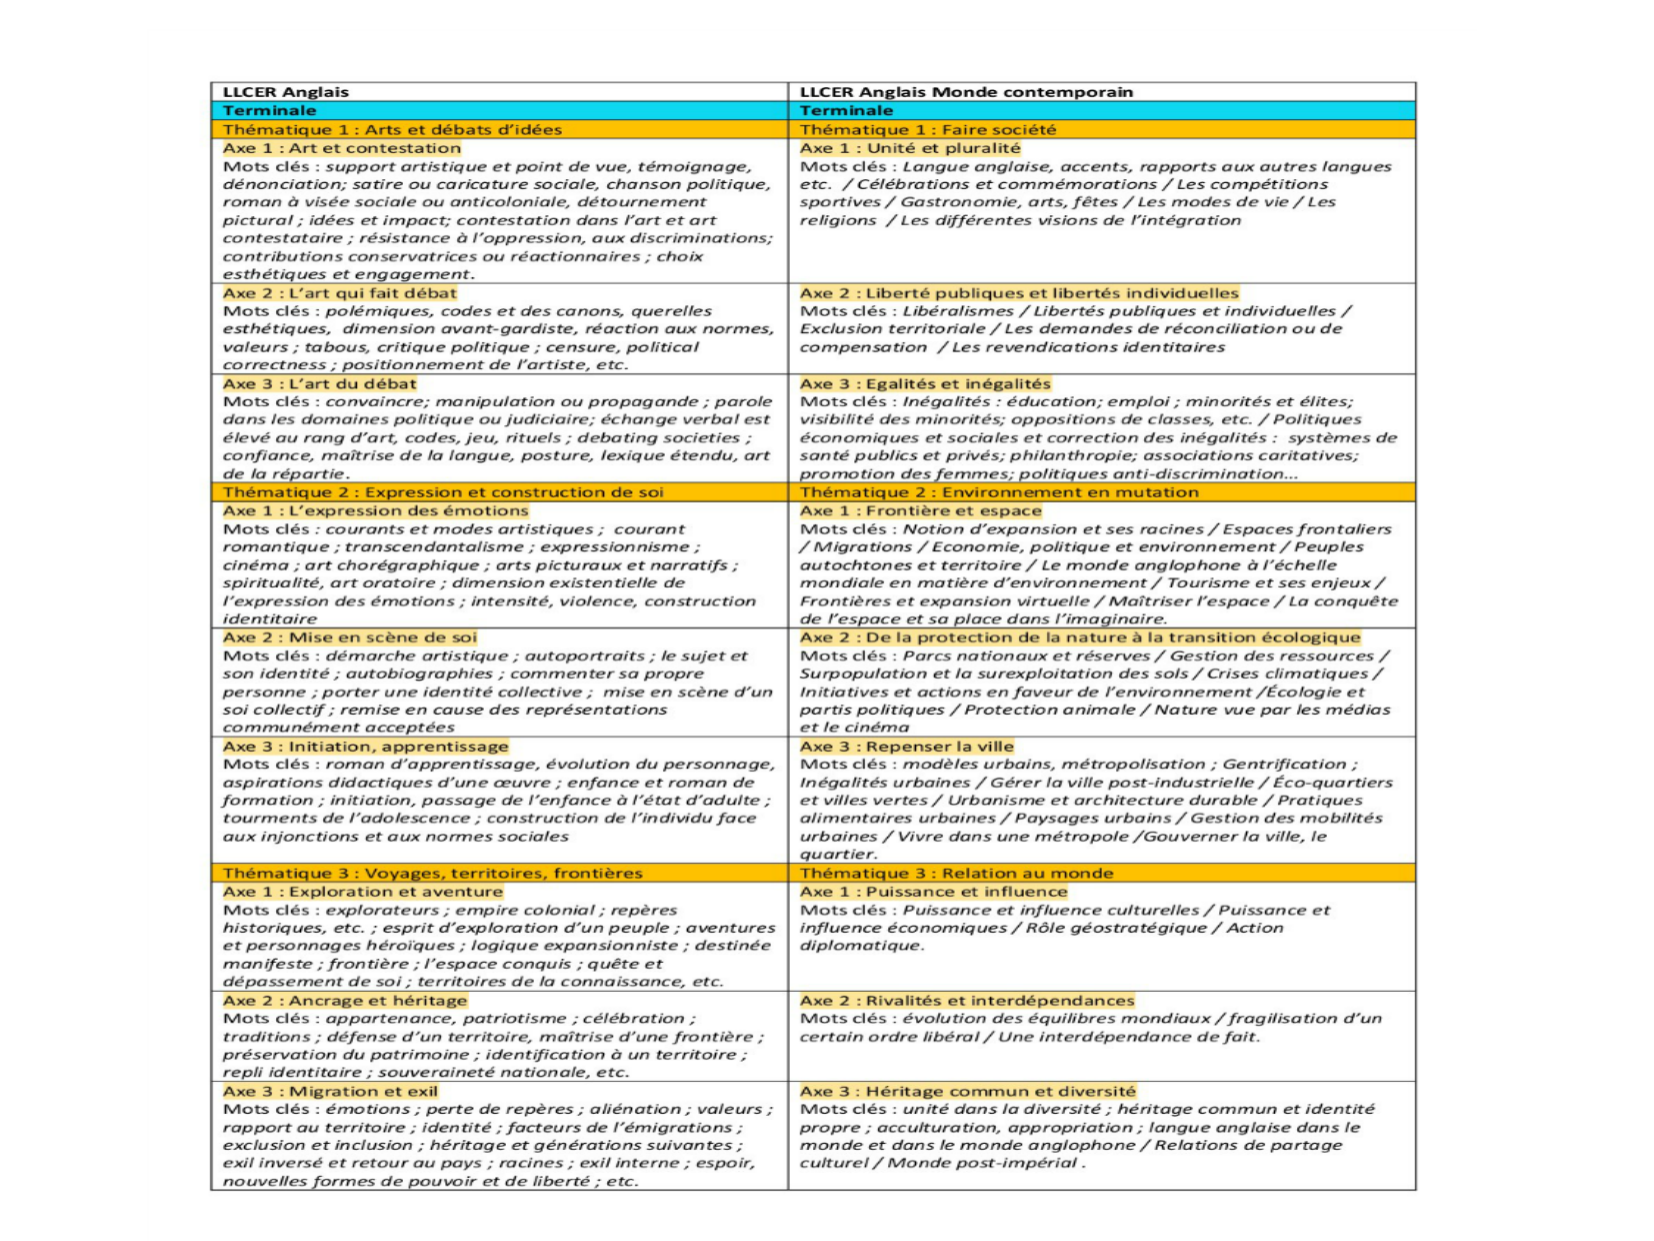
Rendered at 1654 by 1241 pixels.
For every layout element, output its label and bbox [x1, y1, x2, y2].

picture [147, 29, 1477, 1241]
